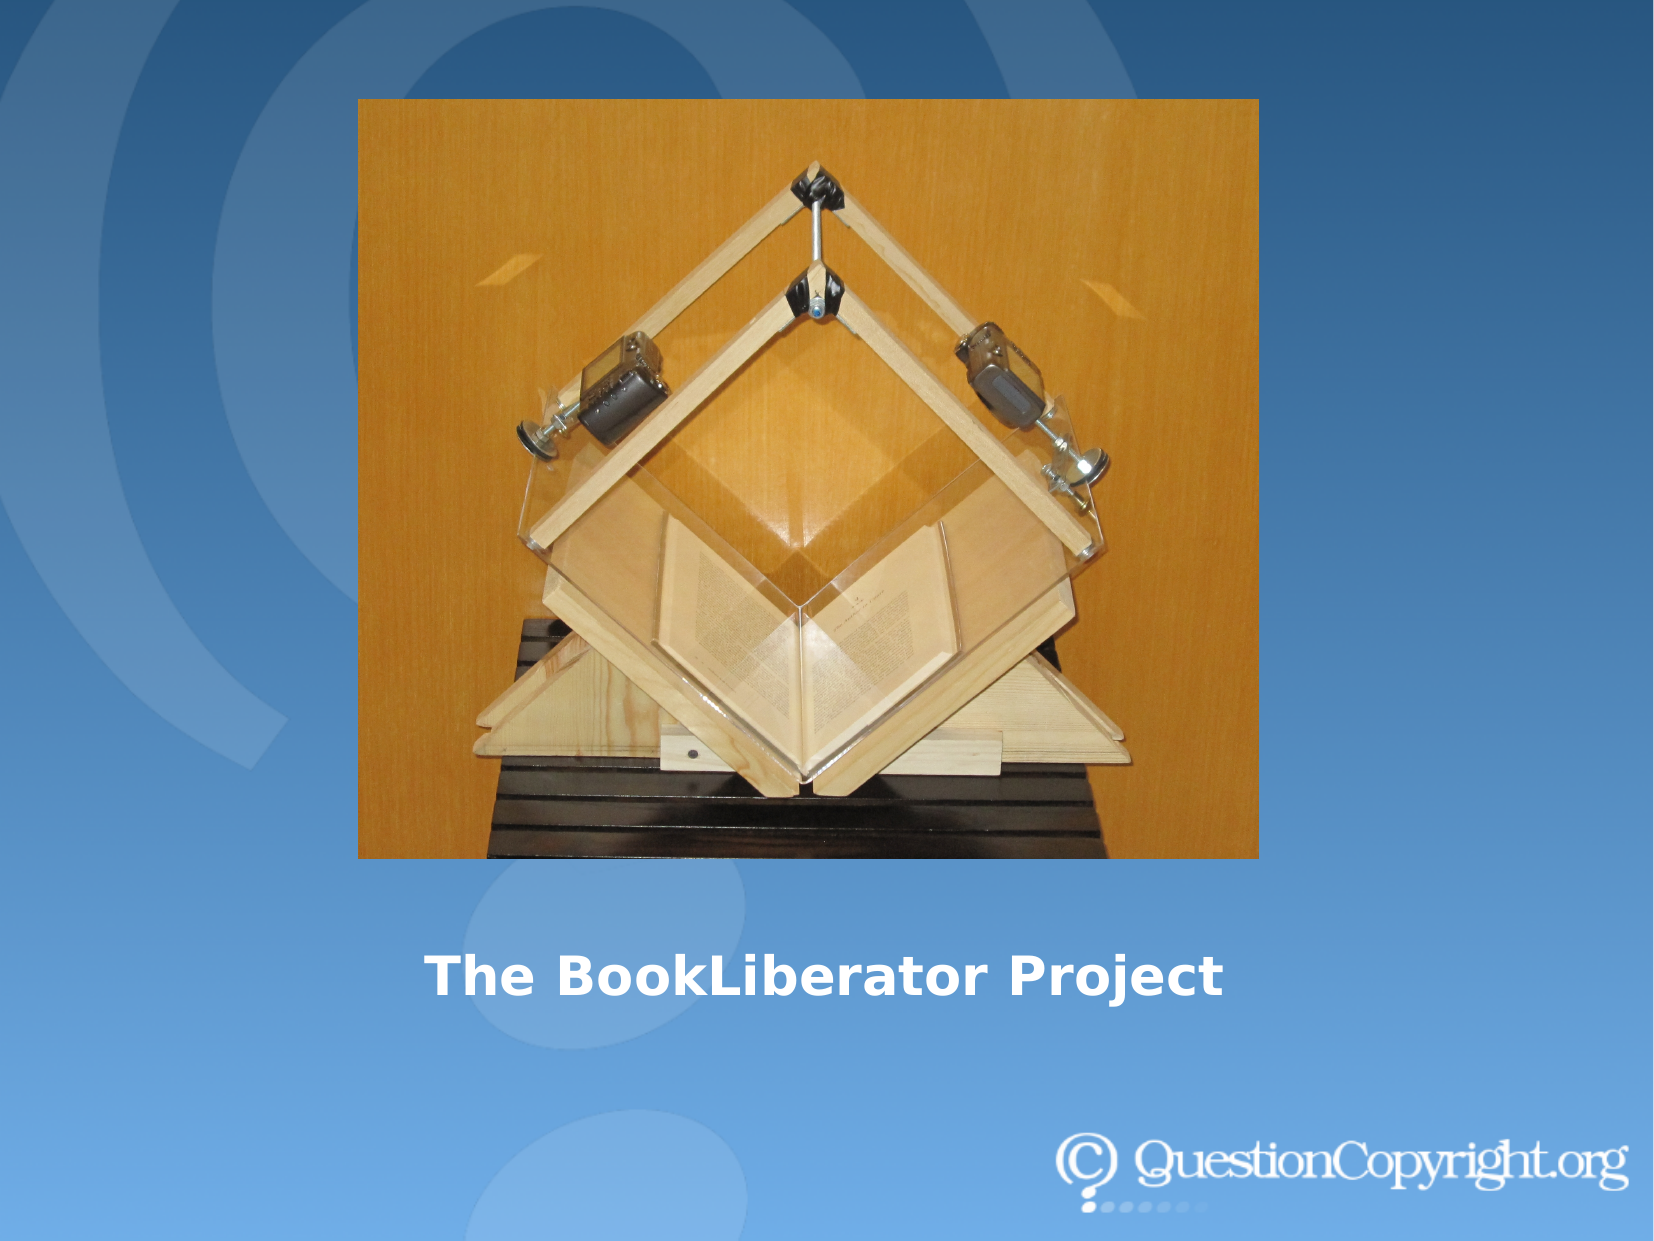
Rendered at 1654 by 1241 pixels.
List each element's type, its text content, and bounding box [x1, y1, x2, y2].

picture [0, 0, 1654, 1241]
text_box The BookLiberator Project [409, 937, 1241, 1044]
